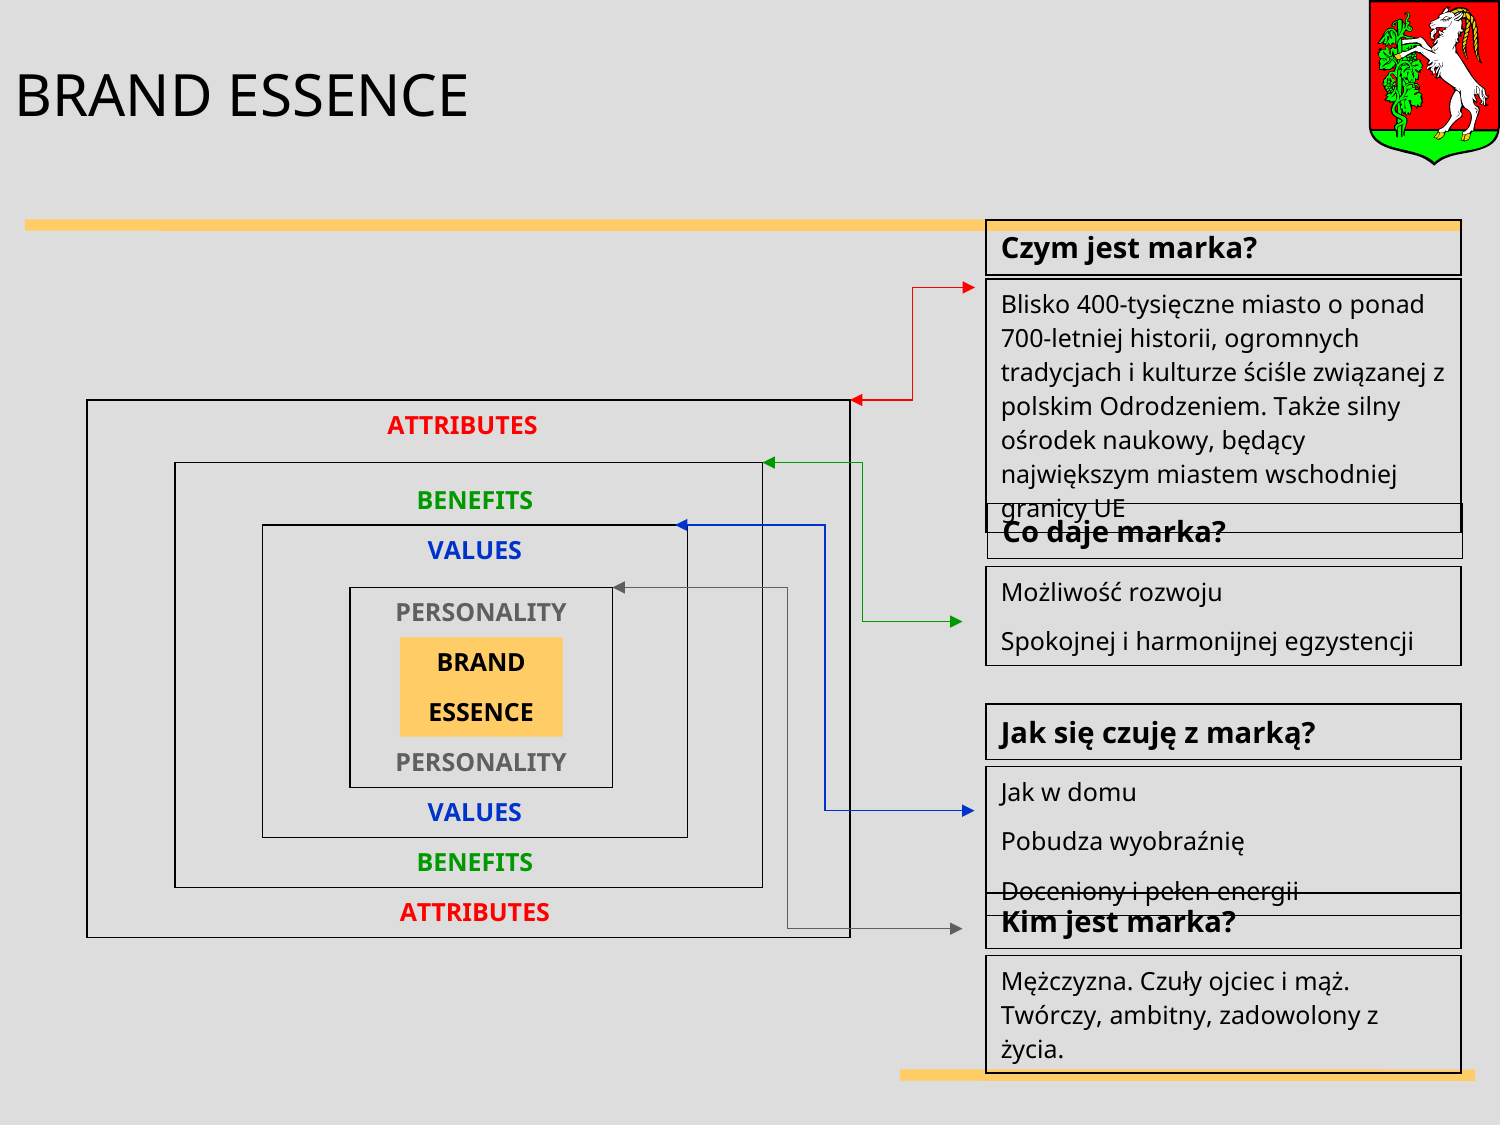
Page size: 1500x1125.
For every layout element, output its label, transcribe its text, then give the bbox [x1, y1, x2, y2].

text_box Możliwość rozwoju Spokojnej i harmonijnej egzystencji [986, 566, 1462, 666]
text_box PERSONALITY [362, 737, 601, 787]
text_box VALUES [287, 525, 663, 575]
text_box Co daje marka? [987, 503, 1463, 559]
text_box BRAND ESSENCE [399, 637, 563, 737]
text_box Jak w domu Pobudza wyobraźnię Doceniony i pełen energii [986, 766, 1462, 893]
text_box VALUES [287, 787, 663, 837]
text_box Jak się czuję z marką? [986, 704, 1462, 760]
text_box BENEFITS [249, 474, 701, 525]
text_box Blisko 400-tysięczne miasto o ponad 700-letniej historii, ogromnych tradycjach i kulturze ściśle związanej z polskim Odrodzeniem. Także silny ośrodek naukowy, będący największym miastem wschodniej granicy UE [986, 278, 1462, 533]
text_box Mężczyzna. Czuły ojciec i mąż. Twórczy, ambitny, zadowolony z życia. [986, 955, 1462, 1074]
text_box BENEFITS [249, 837, 701, 887]
text_box Kim jest marka? [986, 893, 1462, 949]
text_box ATTRIBUTES [187, 399, 738, 450]
text_box Czym jest marka? [986, 220, 1462, 276]
text_box ATTRIBUTES [199, 887, 751, 937]
text_box PERSONALITY [362, 587, 601, 637]
title BRAND ESSENCE [0, 0, 1276, 188]
